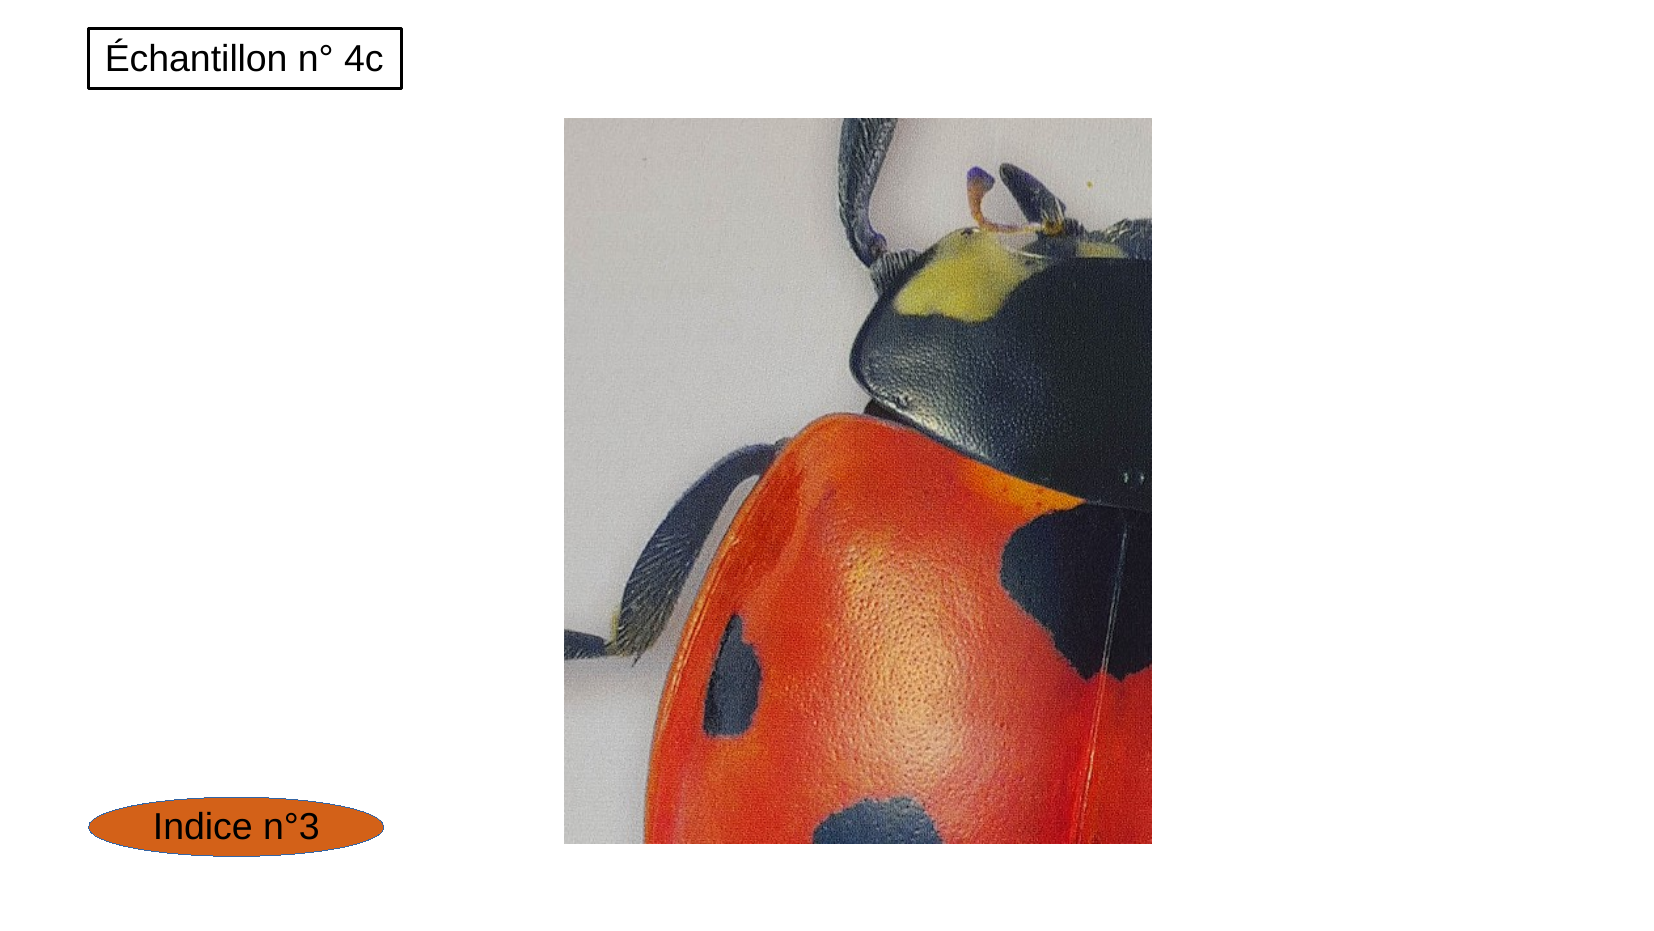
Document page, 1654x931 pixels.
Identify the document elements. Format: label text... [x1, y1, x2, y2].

text_box Indice n°3 [88, 797, 384, 857]
text_box Échantillon n° 4c [88, 28, 402, 89]
picture [564, 118, 1152, 844]
